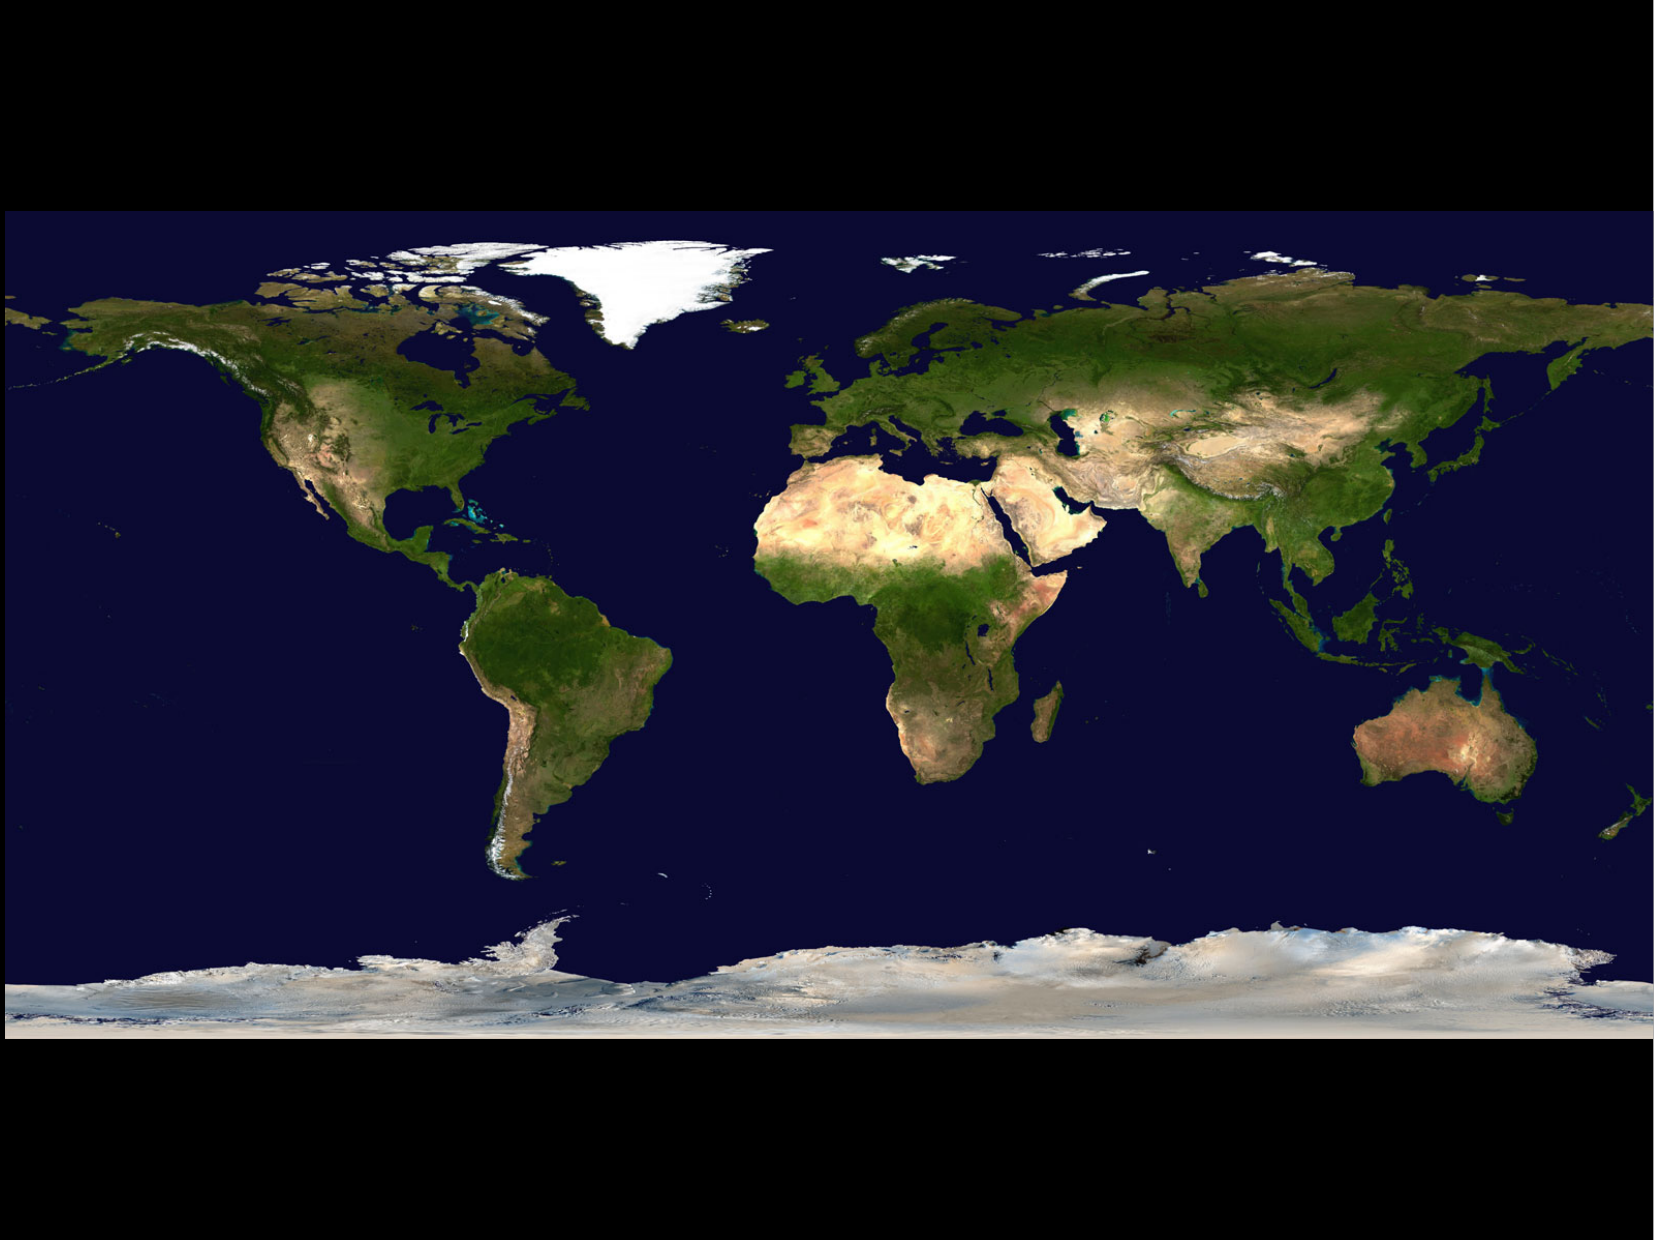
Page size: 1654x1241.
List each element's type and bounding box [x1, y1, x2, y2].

picture [5, 211, 1654, 1039]
